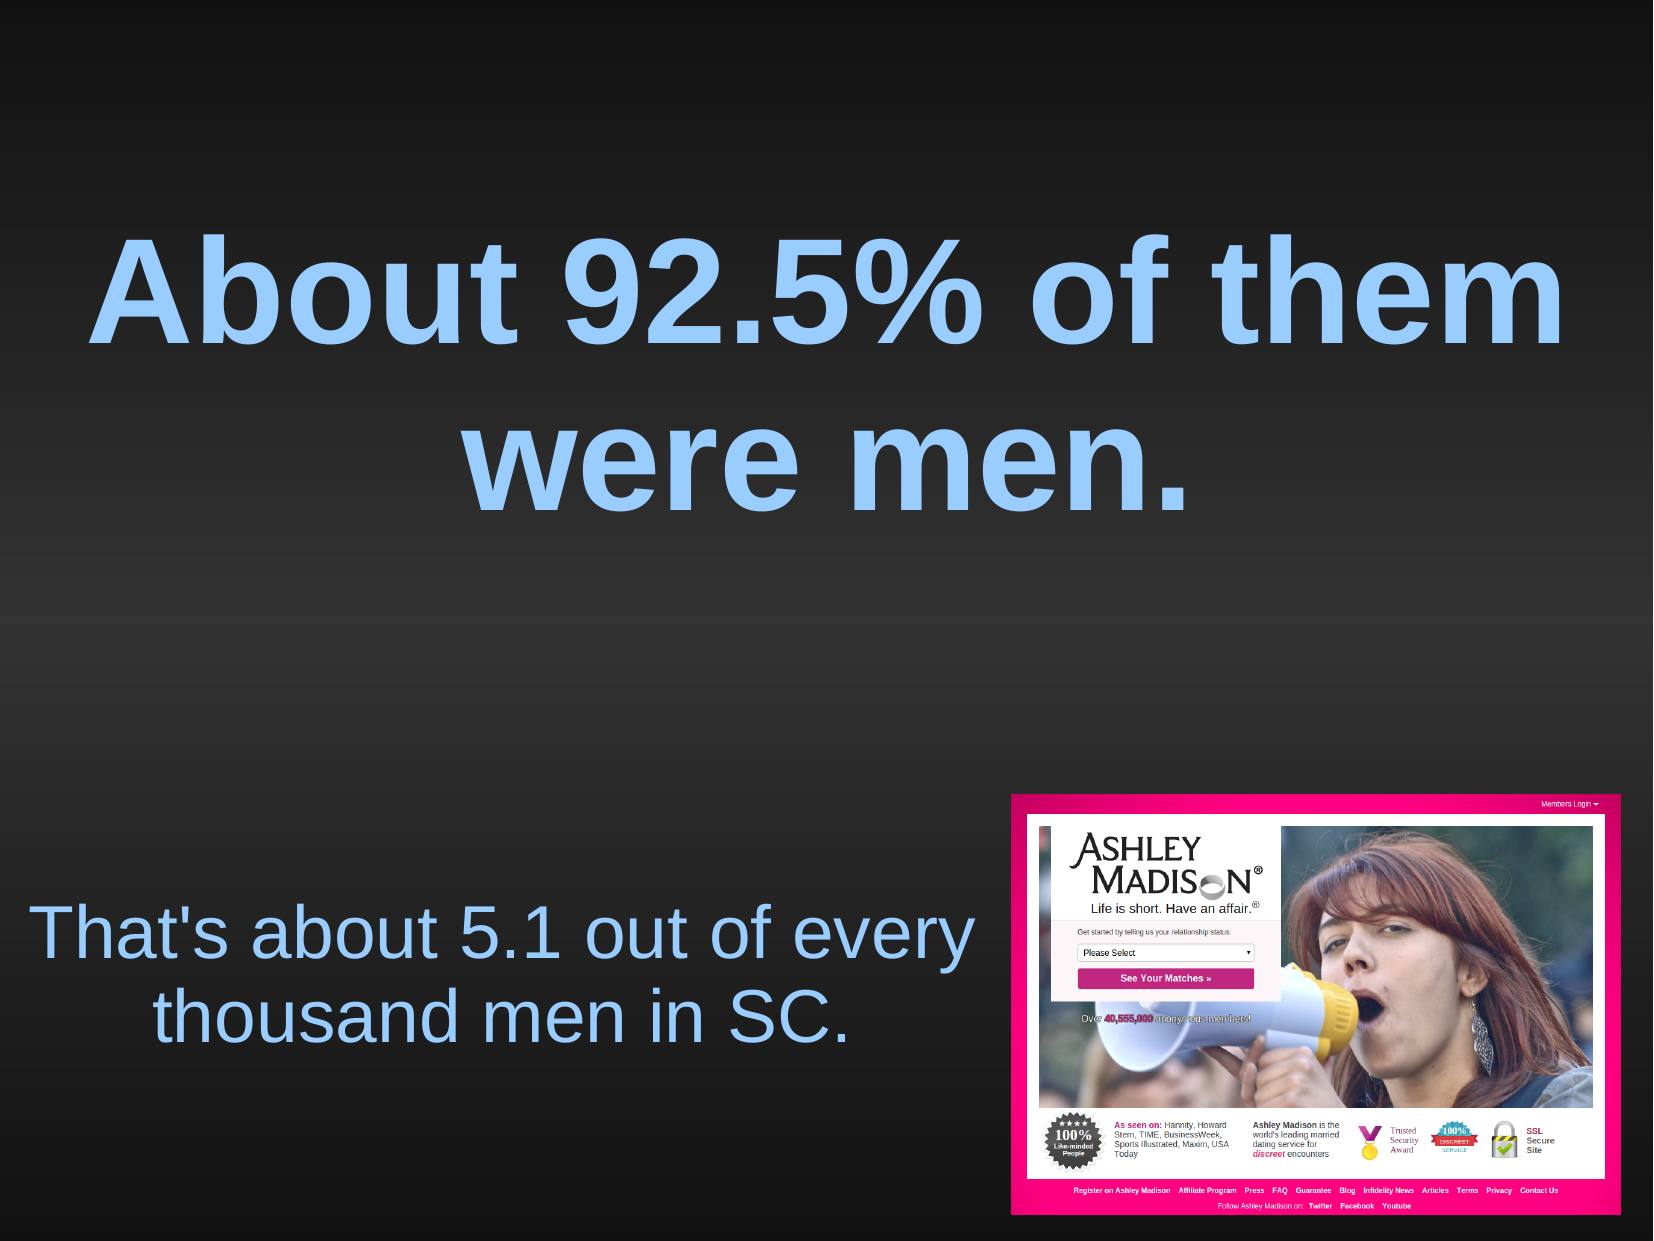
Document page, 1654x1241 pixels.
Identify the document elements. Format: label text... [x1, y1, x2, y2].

title That's about 5.1 out of every thousand men in SC. [15, 735, 991, 1216]
title About 92.5% of them were men. [3, 0, 1653, 886]
picture [1011, 794, 1621, 1216]
